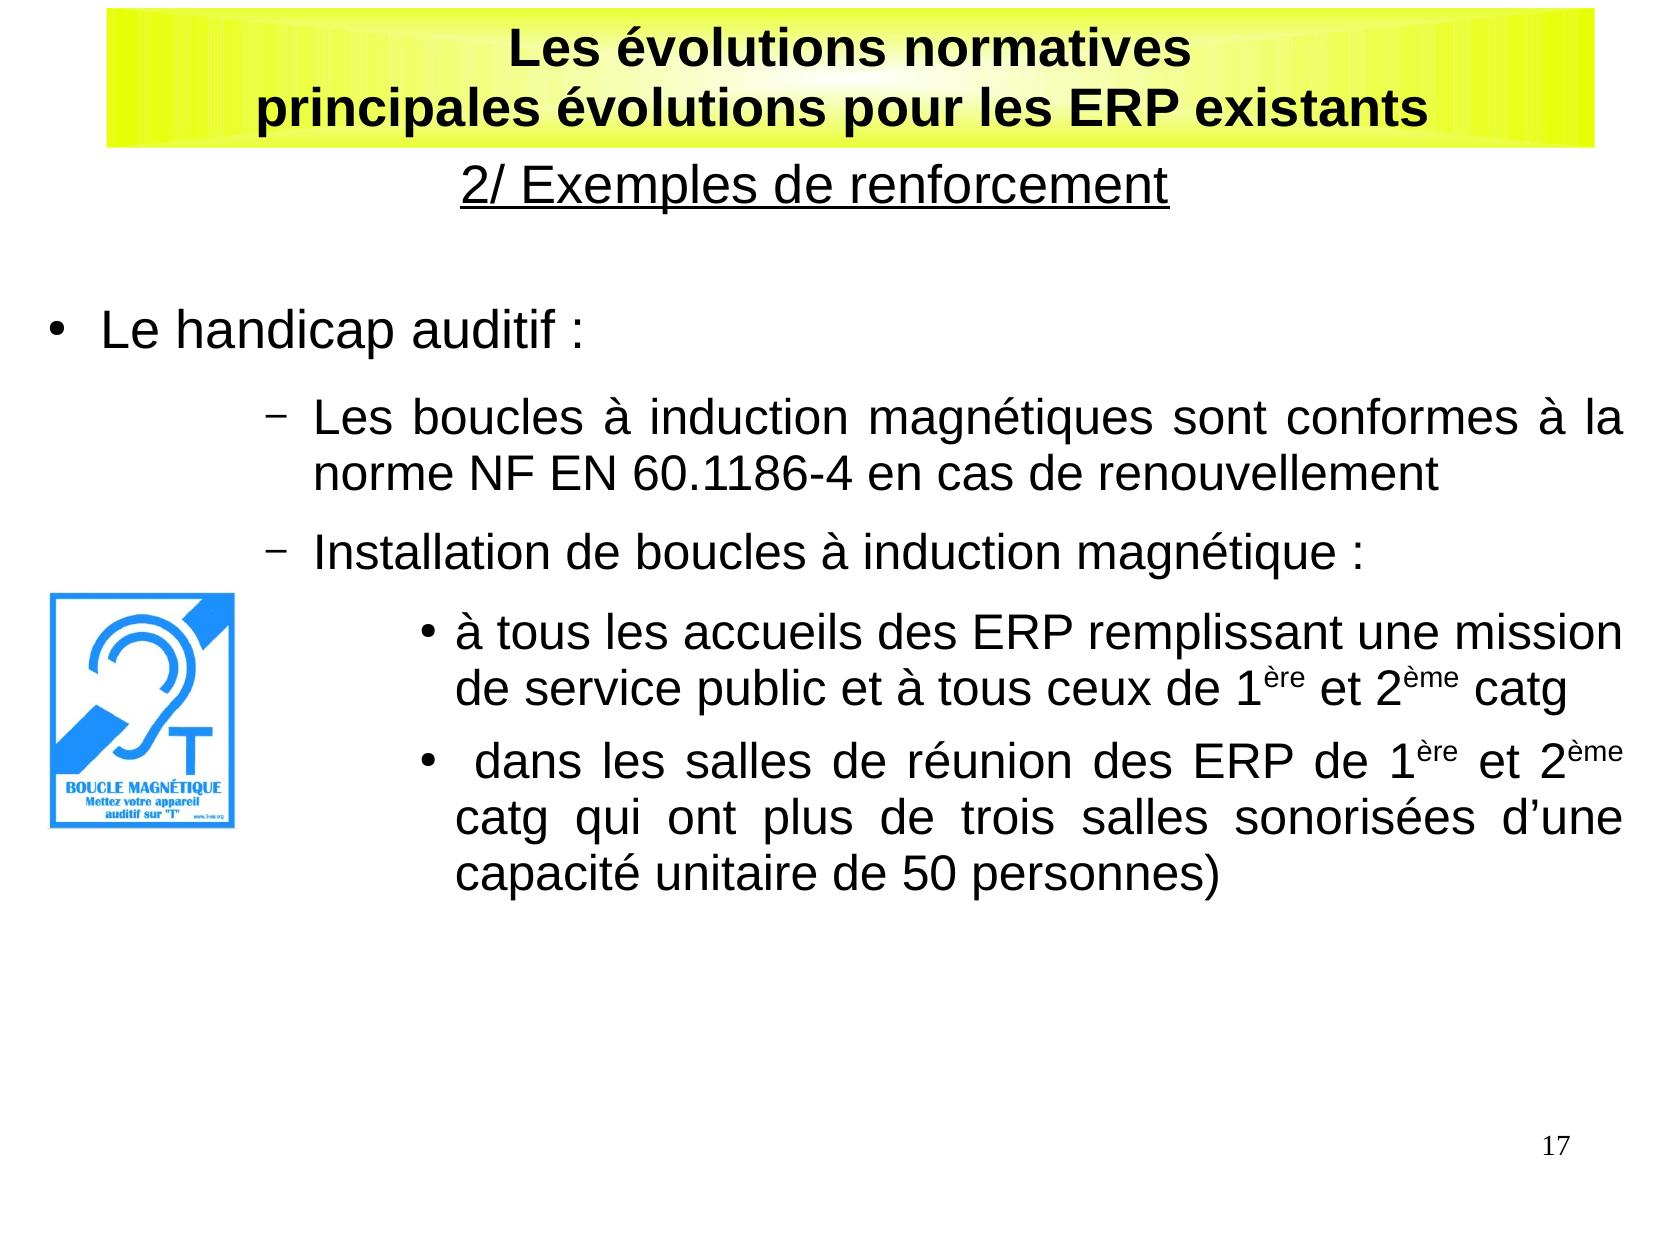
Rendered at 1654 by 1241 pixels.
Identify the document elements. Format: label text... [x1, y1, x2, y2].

text_box 2/ Exemples de renforcement [382, 160, 1211, 237]
picture [47, 590, 237, 829]
title Les évolutions normatives principales évolutions pour les ERP existants [106, 8, 1595, 148]
list Le handicap auditif : Les boucles à induction magnétiques sont conformes à la norme NF EN 60.1186-4 en cas de renouvellement Installation de boucles à induction magnétique : à tous les accueils des ERP remplissant une mission de service public et à tous ceux de 1ère et 2ème catg dans les salles de réunion des ERP de 1ère et 2ème catg qui ont plus de trois salles sonorisées d’une capacité unitaire de 50 personnes) [29, 299, 1625, 1241]
